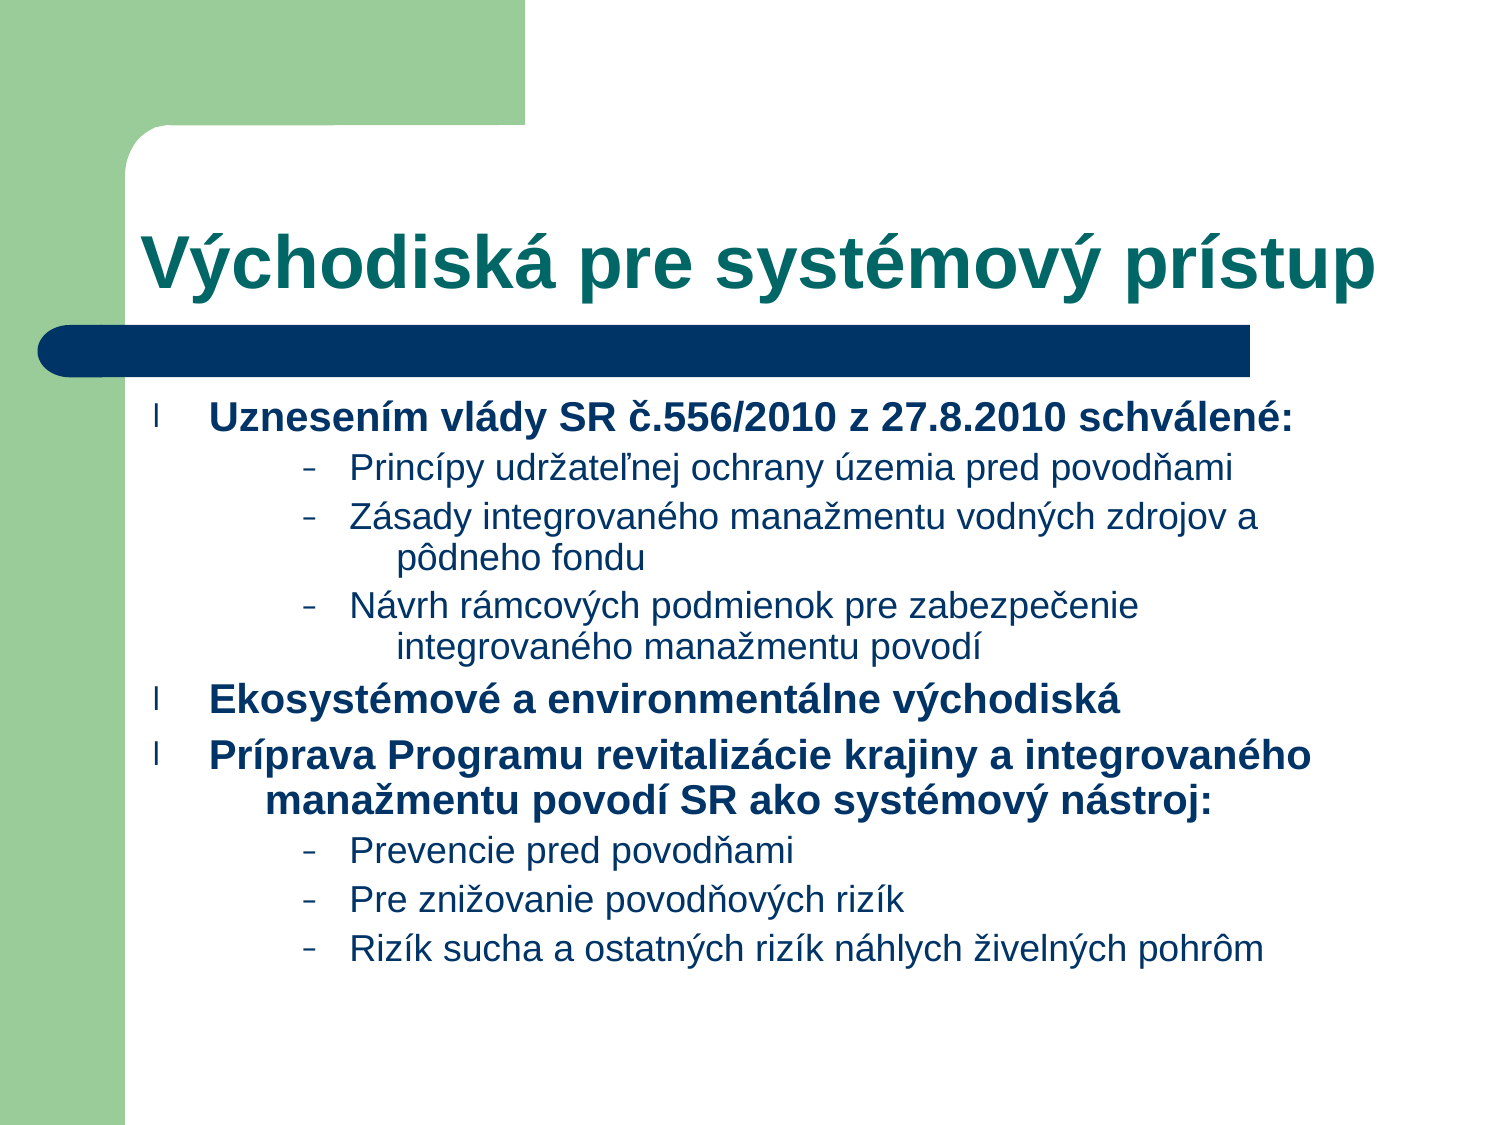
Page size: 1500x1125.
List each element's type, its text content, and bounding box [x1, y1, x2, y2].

list Uznesením vlády SR č.556/2010 z 27.8.2010 schválené: Princípy udržateľnej ochrany územia pred povodňami Zásady integrovaného manažmentu vodných zdrojov a pôdneho fondu Návrh rámcových podmienok pre zabezpečenie integrovaného manažmentu povodí Ekosystémové a environmentálne východiská Príprava Programu revitalizácie krajiny a integrovaného manažmentu povodí SR ako systémový nástroj: Prevencie pred povodňami Pre znižovanie povodňových rizík Rizík sucha a ostatných rizík náhlych živelných pohrôm [137, 387, 1400, 999]
title Východiská pre systémový prístup [125, 125, 1426, 313]
